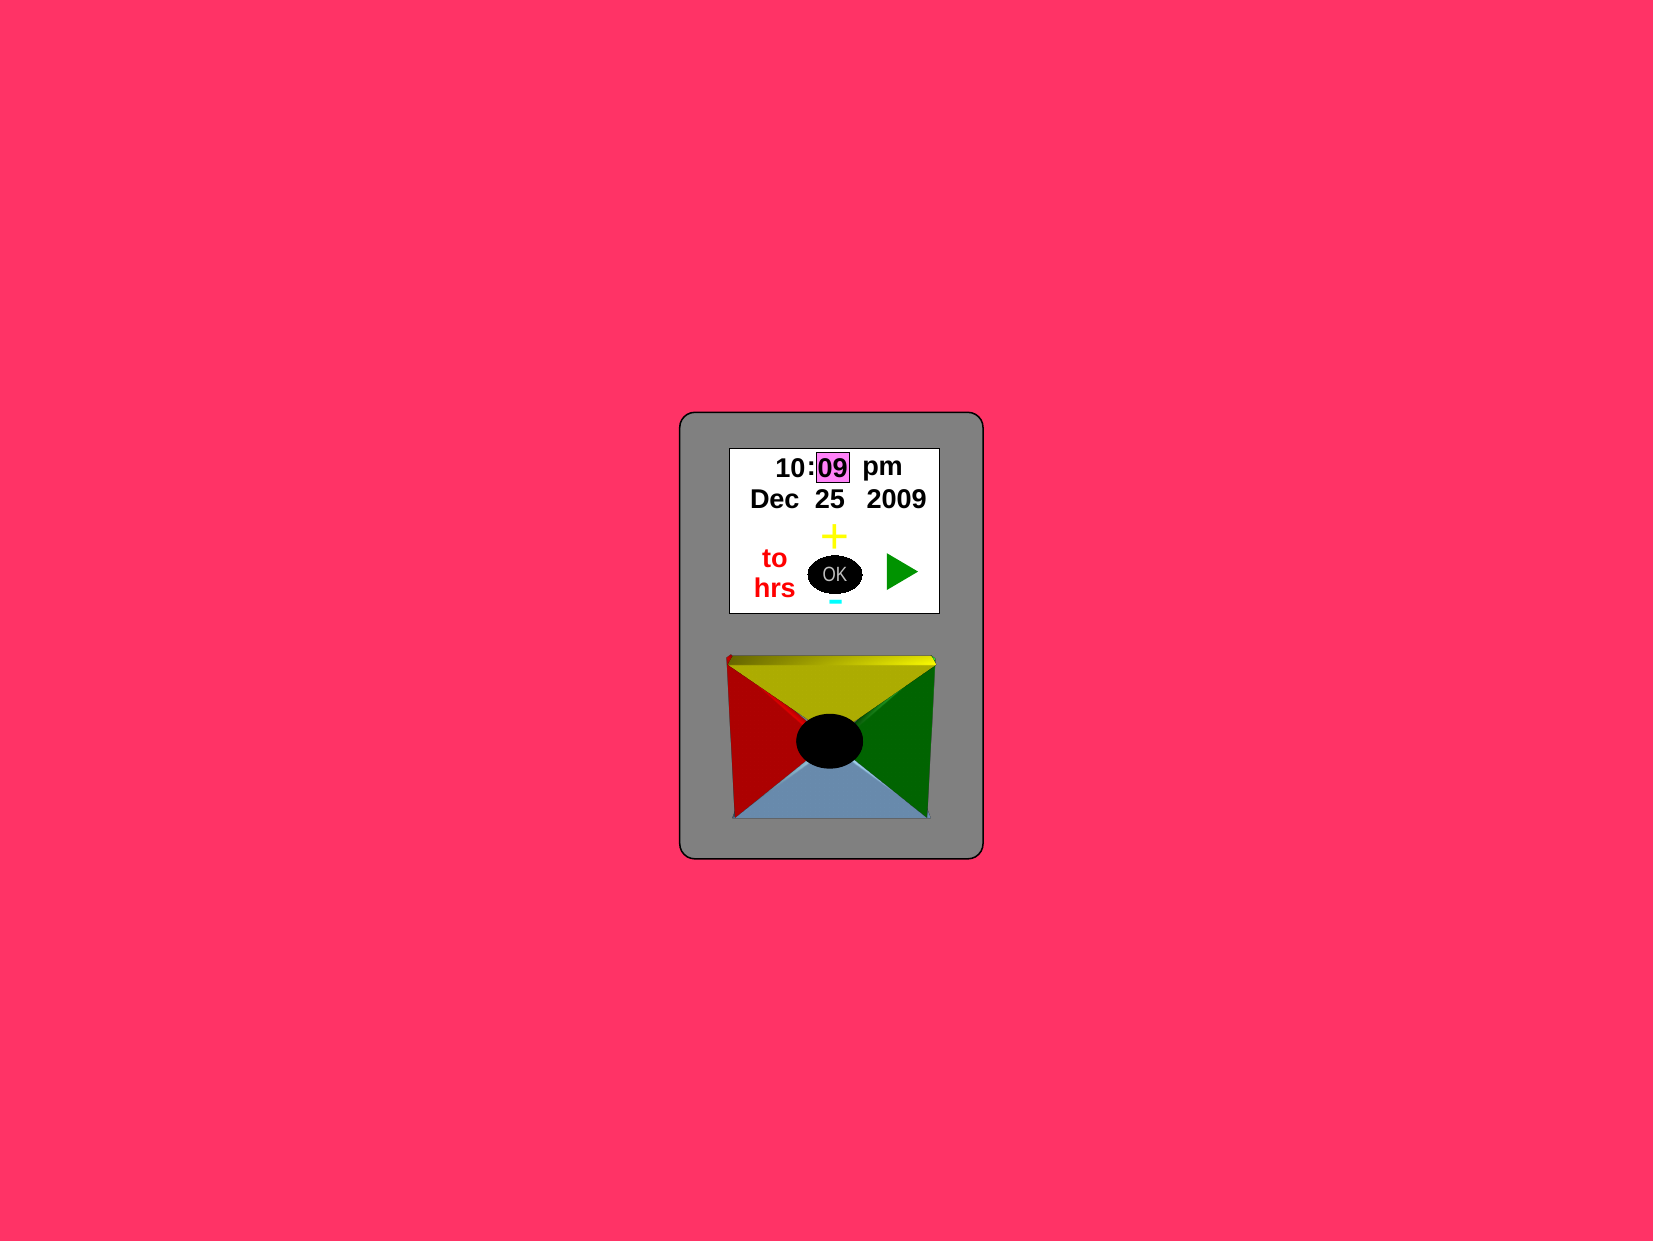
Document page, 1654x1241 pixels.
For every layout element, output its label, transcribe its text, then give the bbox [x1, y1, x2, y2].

text_box Dec [735, 476, 799, 522]
text_box : [792, 444, 831, 490]
text_box 09 [821, 445, 863, 491]
text_box 10 [760, 445, 821, 491]
text_box - [812, 584, 860, 634]
text_box 2009 [851, 477, 942, 523]
text_box + [805, 501, 865, 573]
text_box pm [847, 443, 918, 489]
text_box [679, 412, 984, 859]
text_box OK [838, 555, 863, 594]
text_box 25 [799, 491, 851, 523]
text_box to hrs [712, 535, 838, 612]
